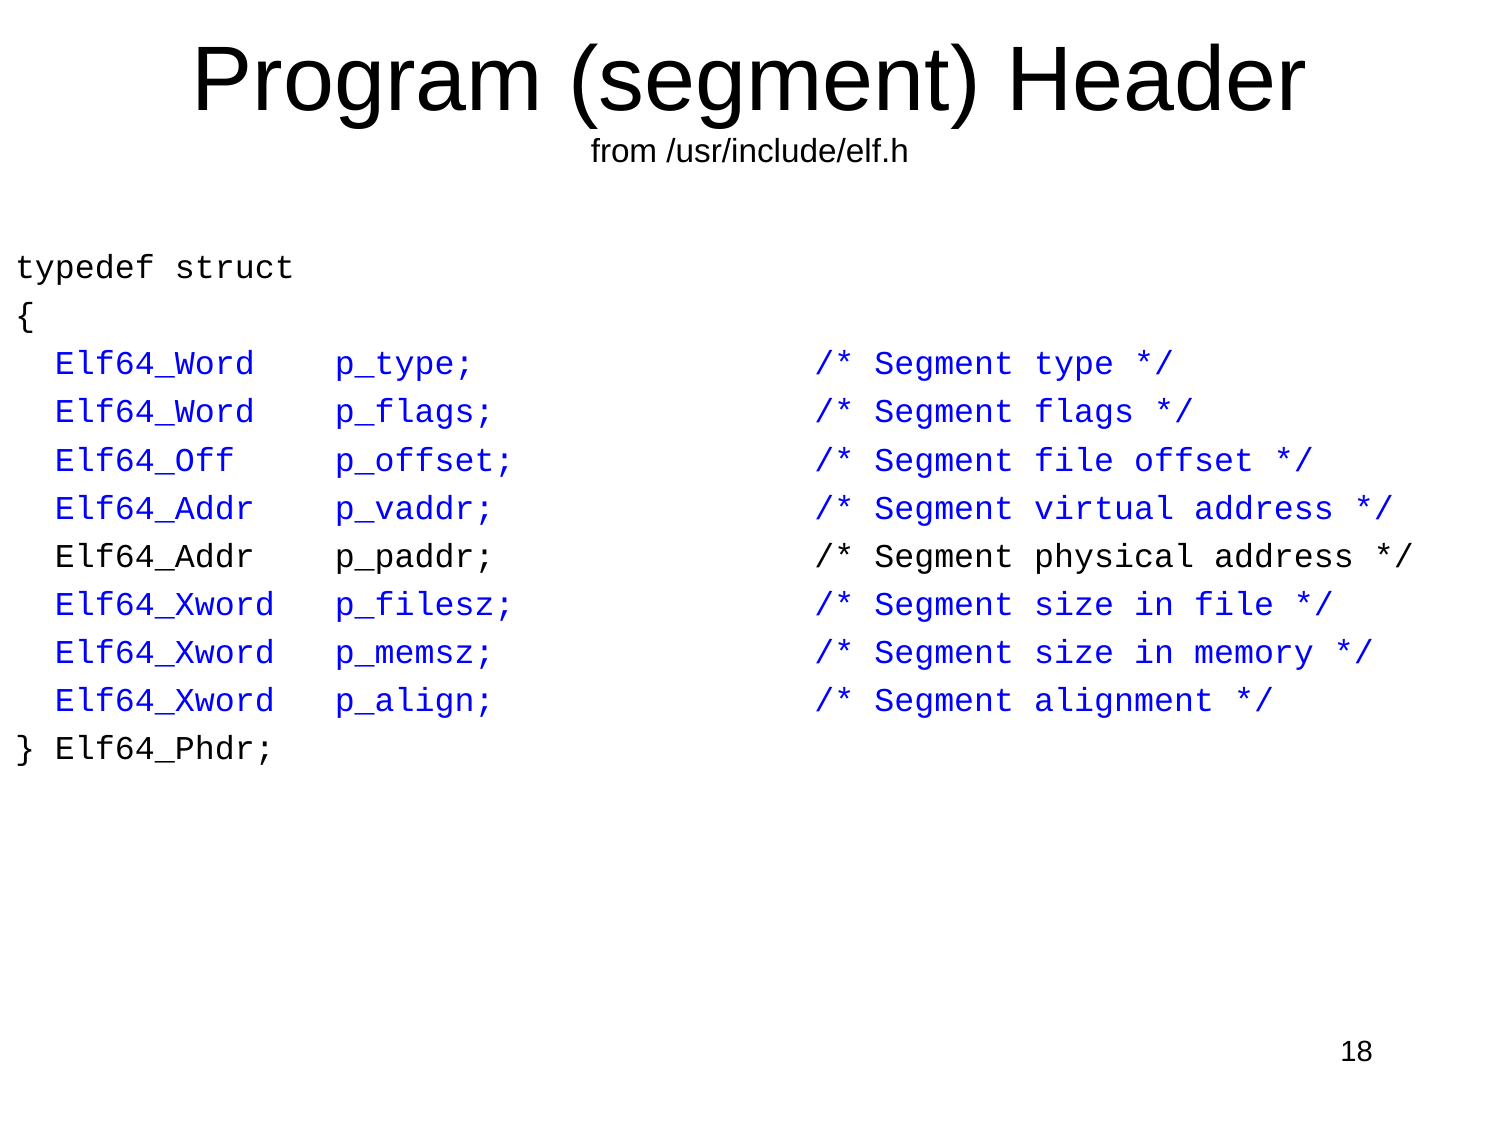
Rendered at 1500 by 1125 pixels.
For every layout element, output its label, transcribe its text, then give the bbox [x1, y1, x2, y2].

list typedef struct { Elf64_Word p_type; /* Segment type */ Elf64_Word p_flags; /* Segment flags */ Elf64_Off p_offset; /* Segment file offset */ Elf64_Addr p_vaddr; /* Segment virtual address */ Elf64_Addr p_paddr; /* Segment physical address */ Elf64_Xword p_filesz; /* Segment size in file */ Elf64_Xword p_memsz; /* Segment size in memory */ Elf64_Xword p_align; /* Segment alignment */ } Elf64_Phdr; [0, 237, 1500, 1000]
text_box <number> [1074, 1025, 1388, 1101]
title Program (segment) Header from /usr/include/elf.h [0, 0, 1500, 188]
